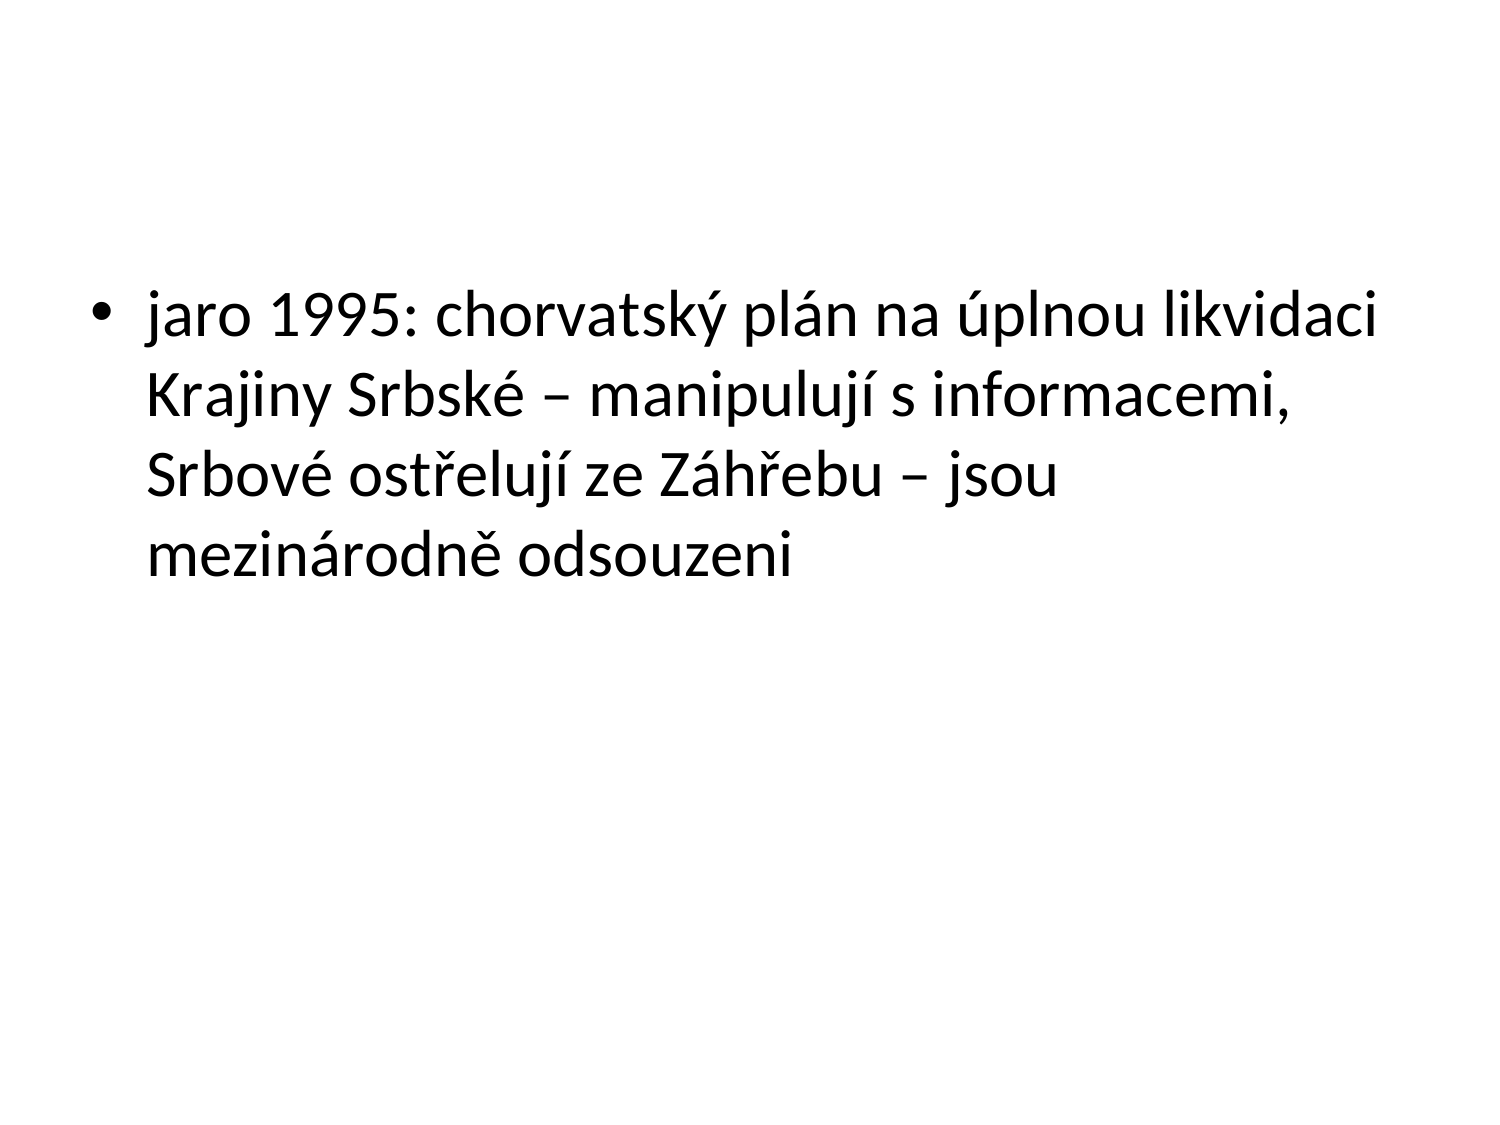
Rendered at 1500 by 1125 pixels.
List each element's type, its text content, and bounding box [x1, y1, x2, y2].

list jaro 1995: chorvatský plán na úplnou likvidaci Krajiny Srbské – manipulují s informacemi, Srbové ostřelují ze Záhřebu – jsou mezinárodně odsouzeni [75, 262, 1426, 1006]
